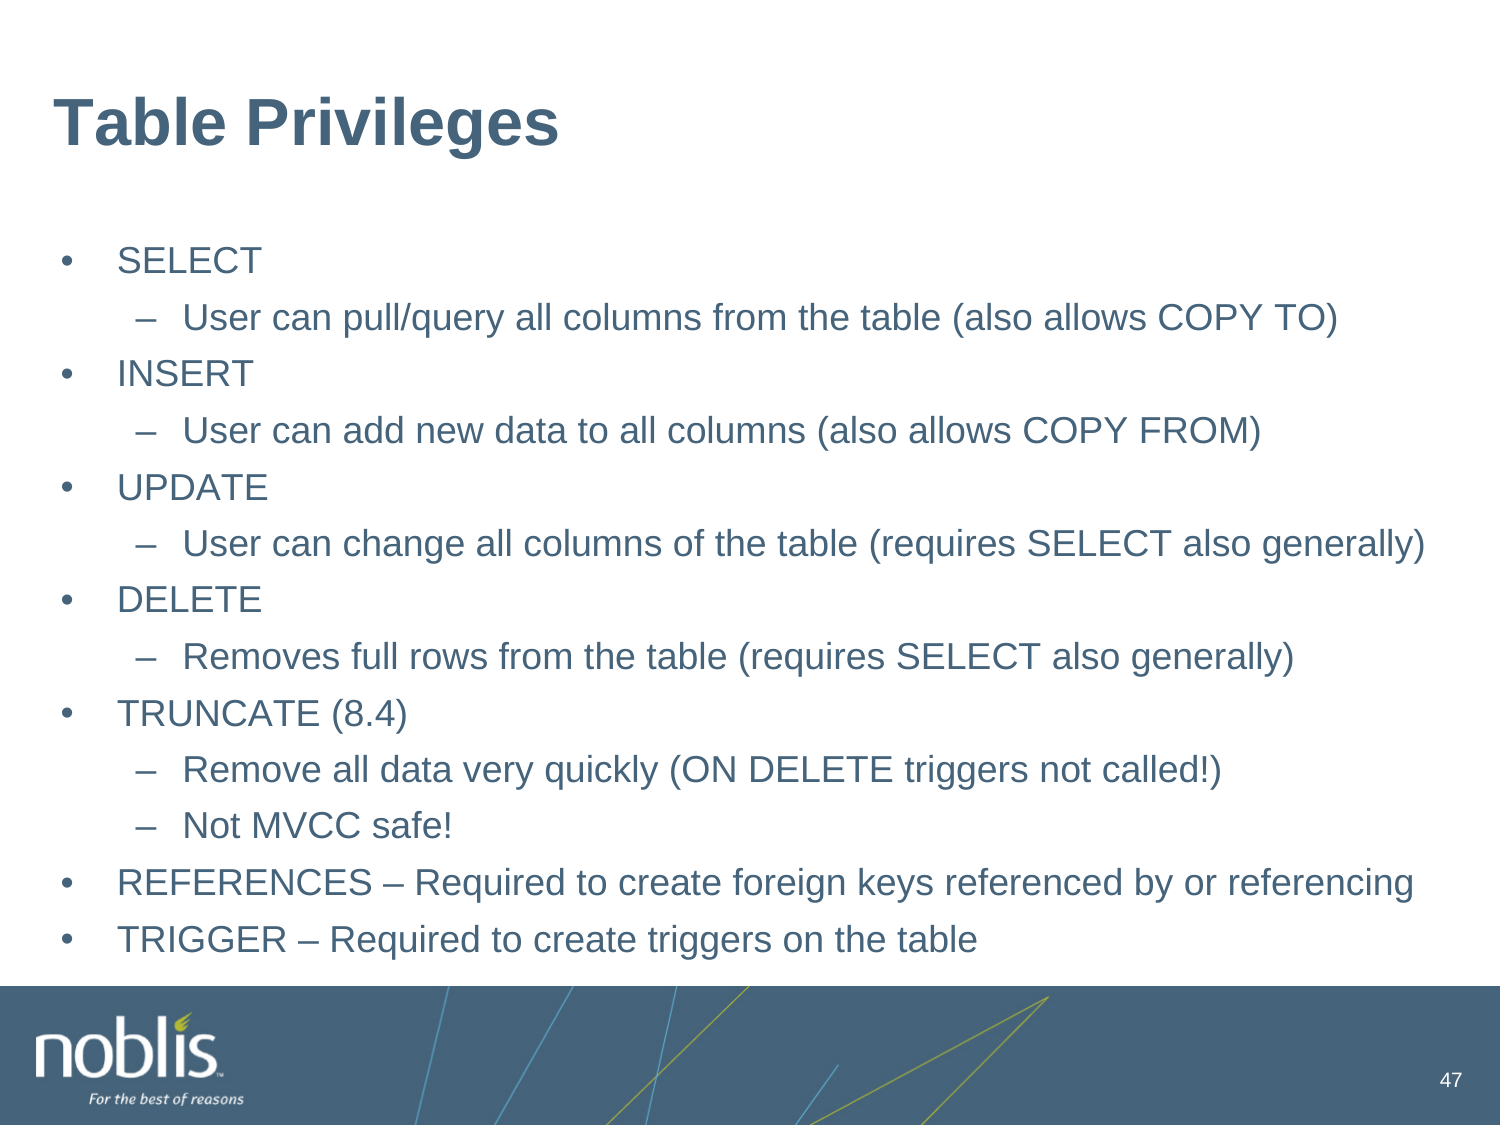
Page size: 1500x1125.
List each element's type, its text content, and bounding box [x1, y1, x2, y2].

title Table Privileges [53, 38, 1438, 211]
list SELECT User can pull/query all columns from the table (also allows COPY TO) INSERT User can add new data to all columns (also allows COPY FROM) UPDATE User can change all columns of the table (requires SELECT also generally) DELETE Removes full rows from the table (requires SELECT also generally) TRUNCATE (8.4) Remove all data very quickly (ON DELETE triggers not called!) Not MVCC safe! REFERENCES – Required to create foreign keys referenced by or referencing TRIGGER – Required to create triggers on the table [60, 239, 1437, 968]
picture [0, 986, 1500, 1125]
